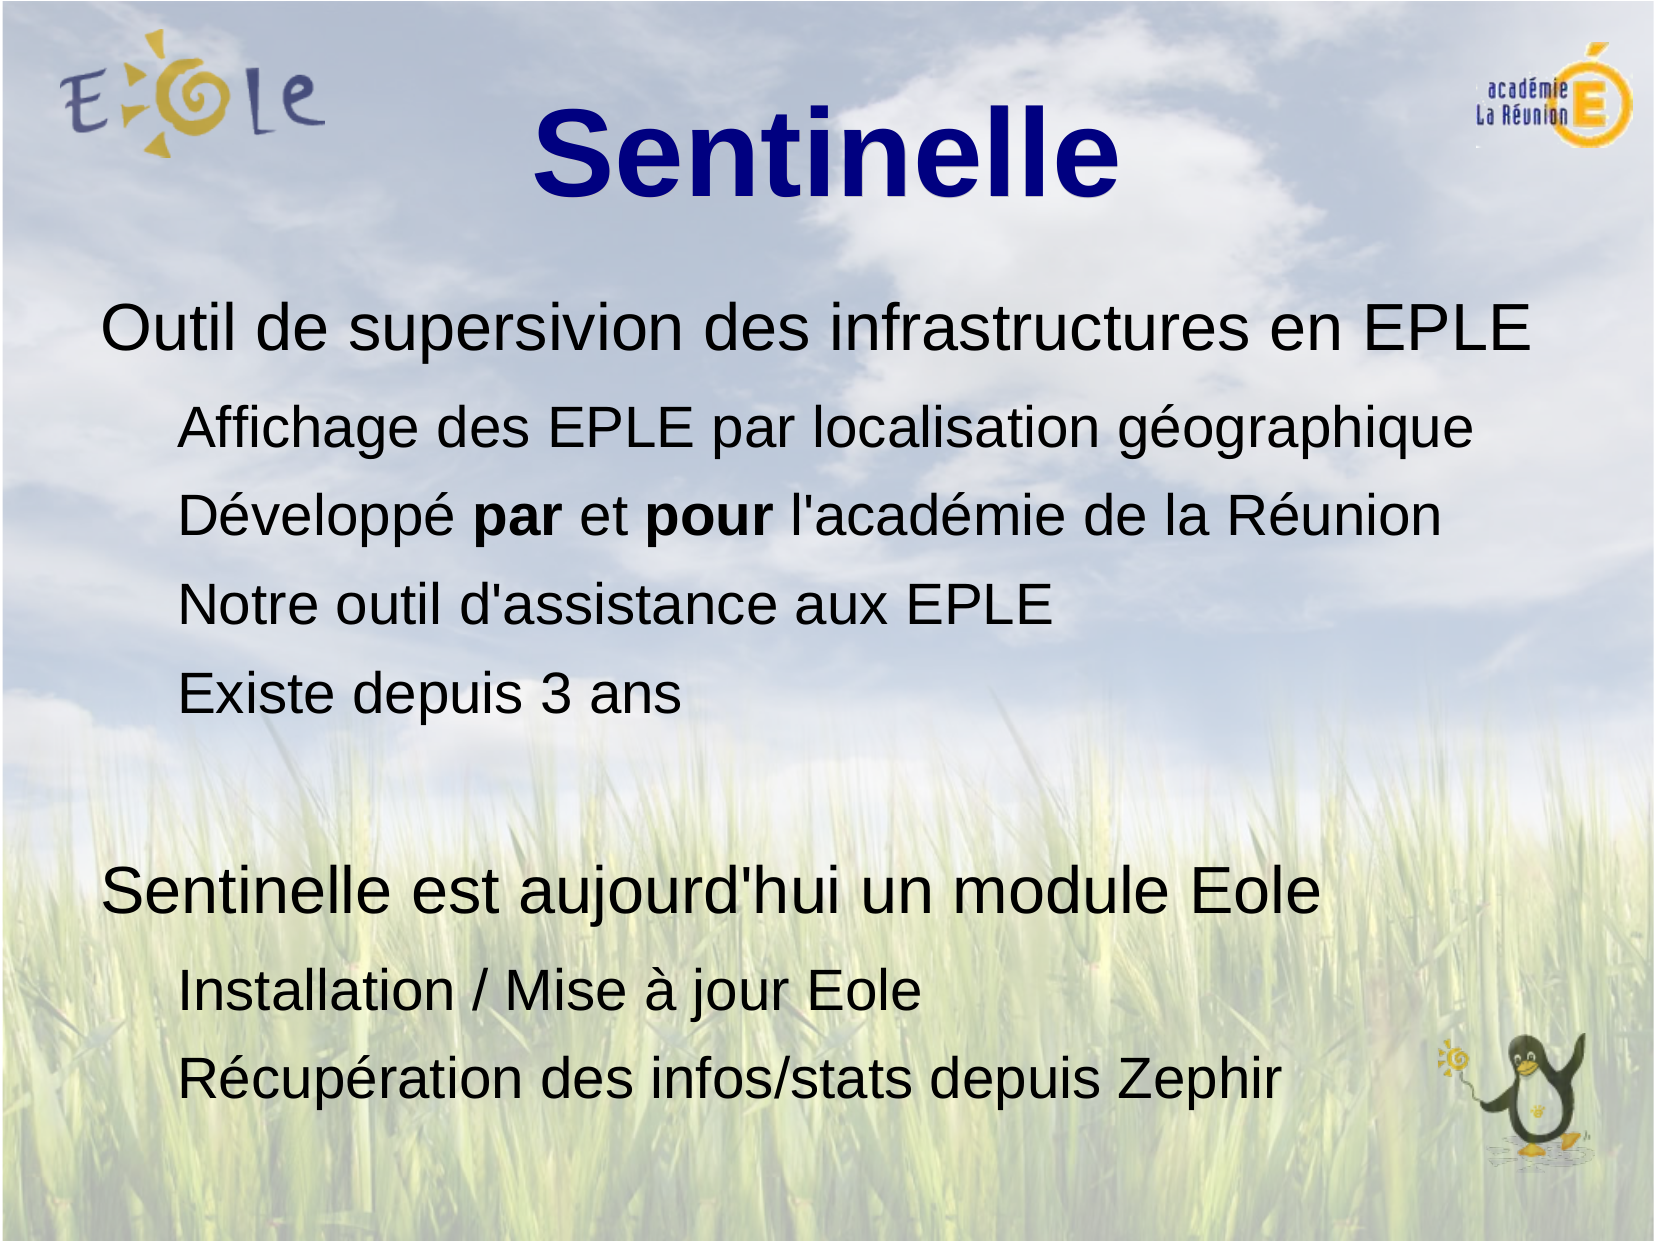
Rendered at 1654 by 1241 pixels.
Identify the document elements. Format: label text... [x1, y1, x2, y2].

title Sentinelle [82, 49, 1571, 257]
picture [2, 1, 1654, 1241]
list Outil de supersivion des infrastructures en EPLE Affichage des EPLE par localisation géographique Développé par et pour l'académie de la Réunion Notre outil d'assistance aux EPLE Existe depuis 3 ans Sentinelle est aujourd'hui un module Eole Installation / Mise à jour Eole Récupération des infos/stats depuis Zephir [82, 290, 1571, 1187]
